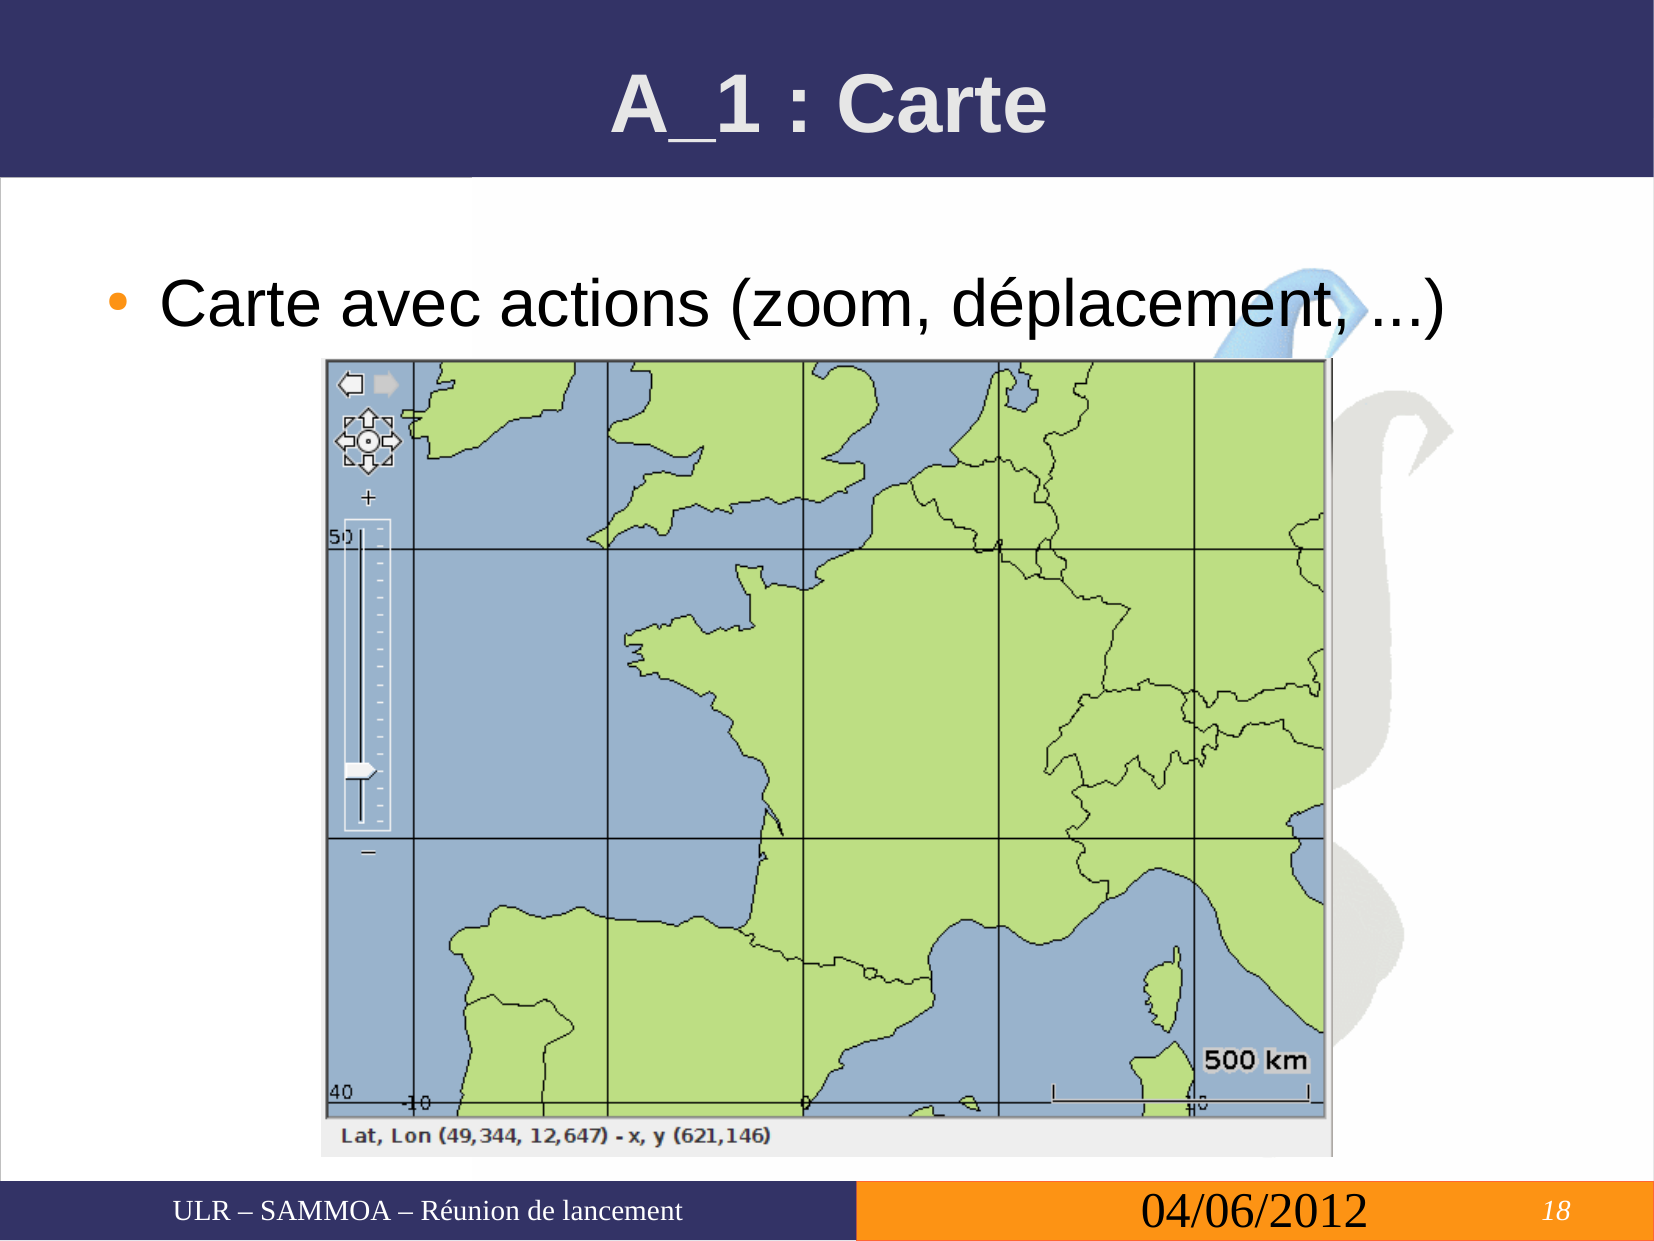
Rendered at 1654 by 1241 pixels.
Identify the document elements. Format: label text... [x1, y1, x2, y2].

picture [321, 178, 1654, 1181]
title A_1 : Carte [123, 0, 1536, 208]
list Carte avec actions (zoom, déplacement, ...) [88, 265, 1595, 1152]
